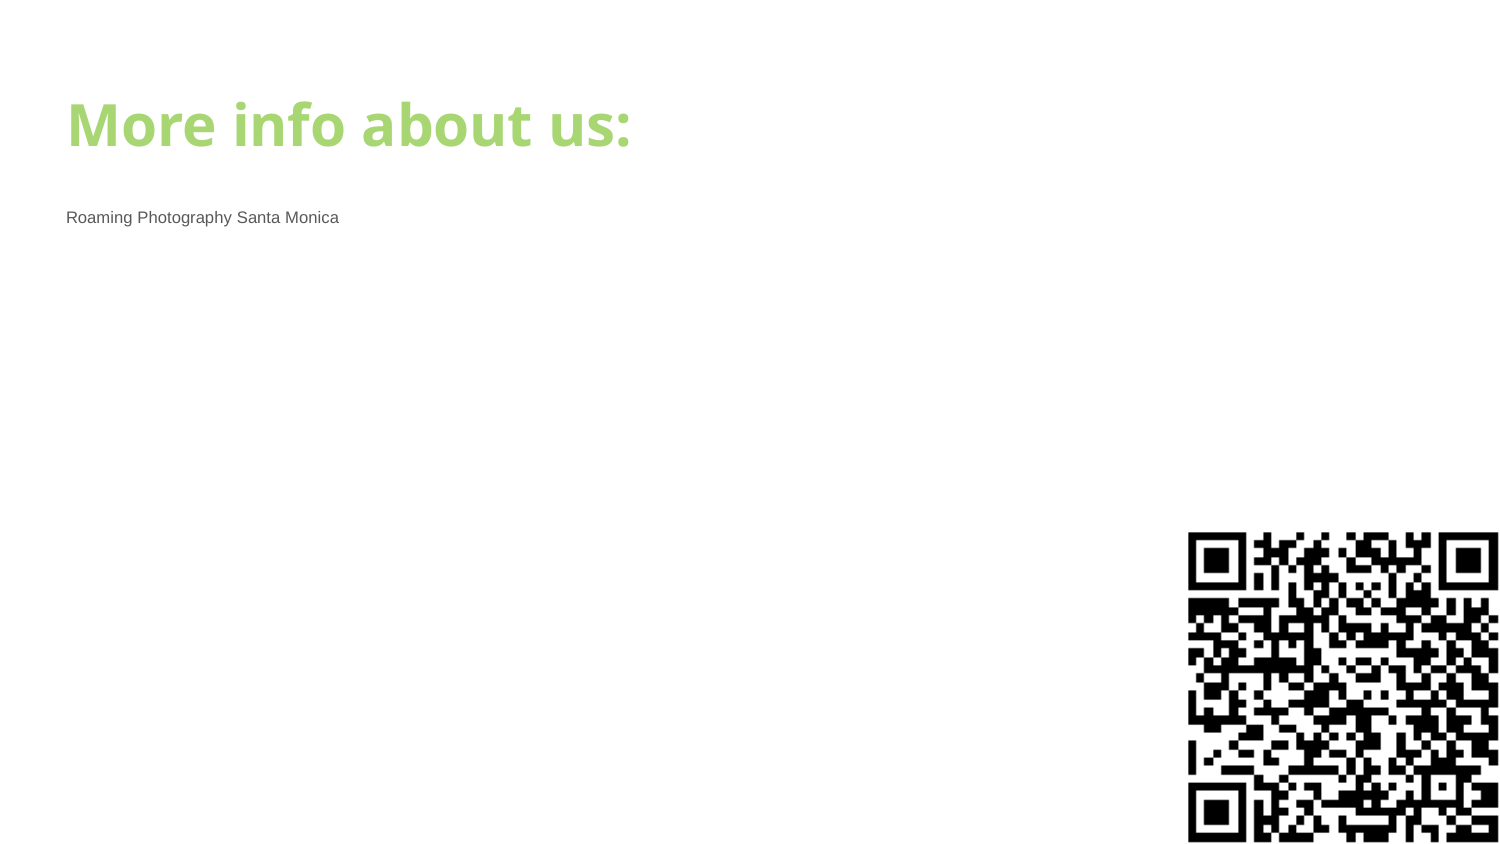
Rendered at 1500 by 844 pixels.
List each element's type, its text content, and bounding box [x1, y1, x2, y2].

picture [1187, 531, 1500, 844]
title More info about us: [51, 72, 1449, 167]
list Roaming Photography Santa Monica [51, 189, 1449, 750]
